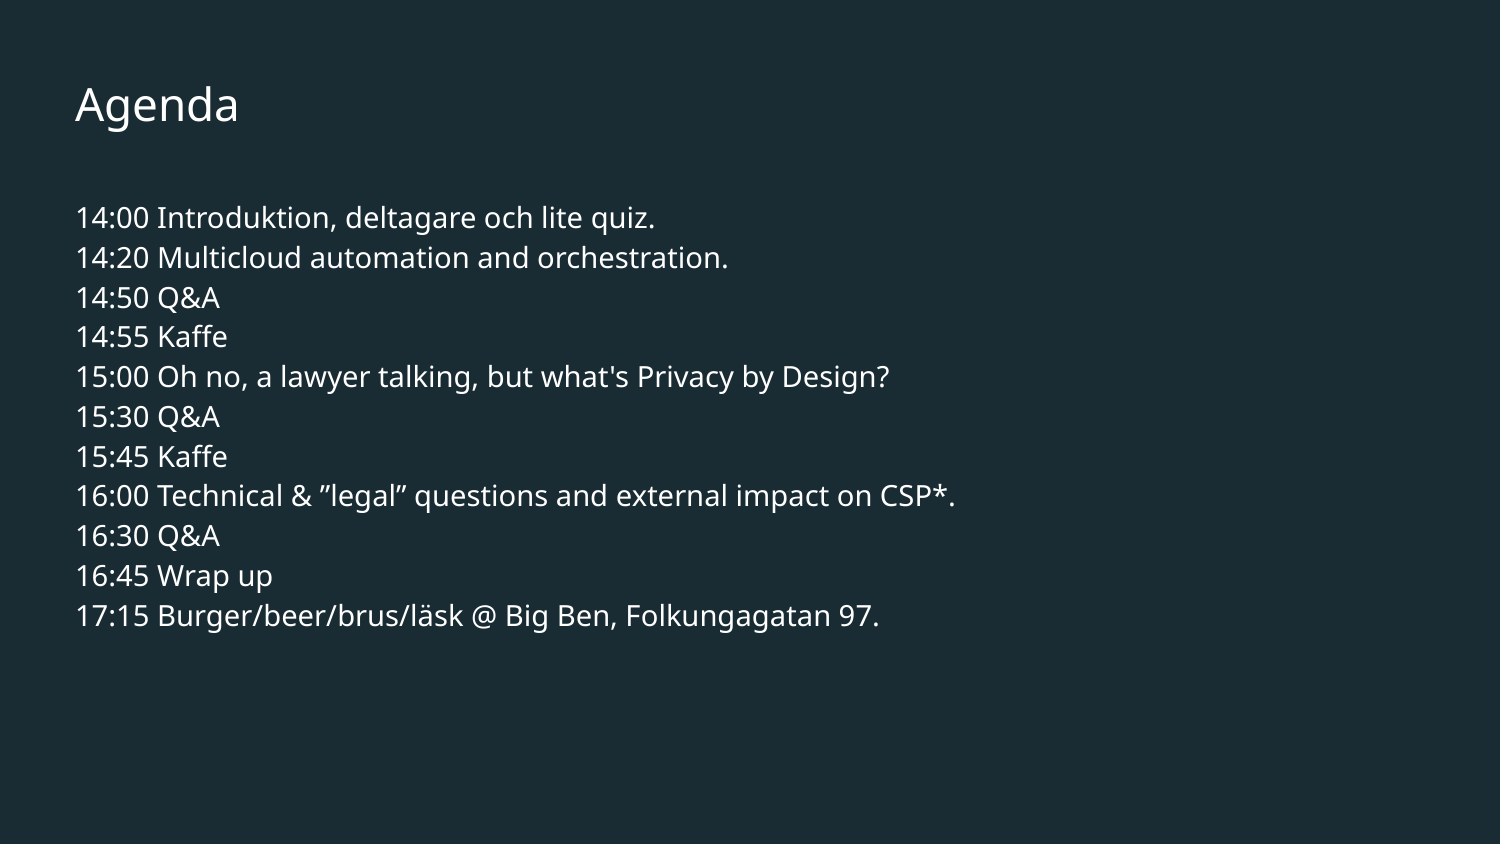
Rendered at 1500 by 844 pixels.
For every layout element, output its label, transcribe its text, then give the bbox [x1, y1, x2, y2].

list 14:00 Introduktion, deltagare och lite quiz. 14:20 Multicloud automation and orchestration. 14:50 Q&A 14:55 Kaffe 15:00 Oh no, a lawyer talking, but what's Privacy by Design? 15:30 Q&A 15:45 Kaffe 16:00 Technical & ”legal” questions and external impact on CSP*. 16:30 Q&A 16:45 Wrap up 17:15 Burger/beer/brus/läsk @ Big Ben, Folkungagatan 97. [75, 197, 1425, 687]
title Agenda [75, 33, 1425, 175]
